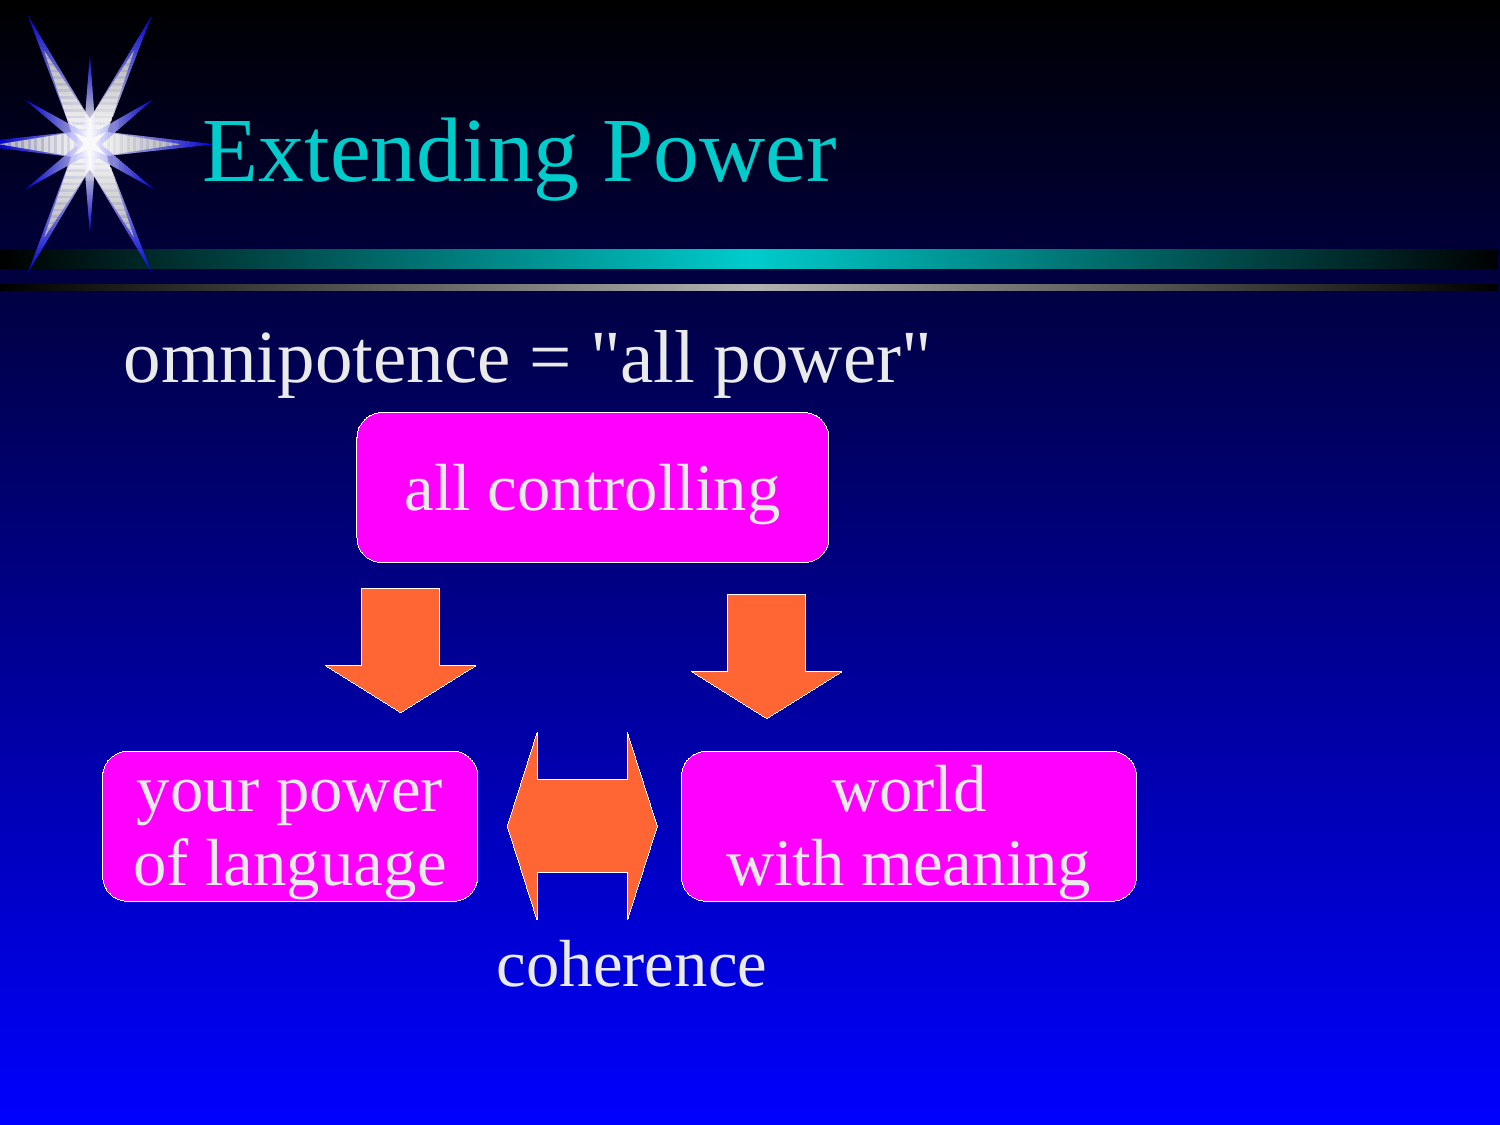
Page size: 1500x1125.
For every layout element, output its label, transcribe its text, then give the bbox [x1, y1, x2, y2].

text_box [325, 588, 476, 713]
text_box your power of language [102, 751, 478, 902]
text_box coherence [481, 919, 895, 1009]
text_box [691, 594, 842, 719]
text_box world with meaning [681, 751, 1137, 902]
text_box [507, 732, 658, 919]
text_box all controlling [356, 412, 829, 563]
title Extending Power [187, 48, 1463, 252]
text_box omnipotence = "all power" [108, 308, 1088, 407]
